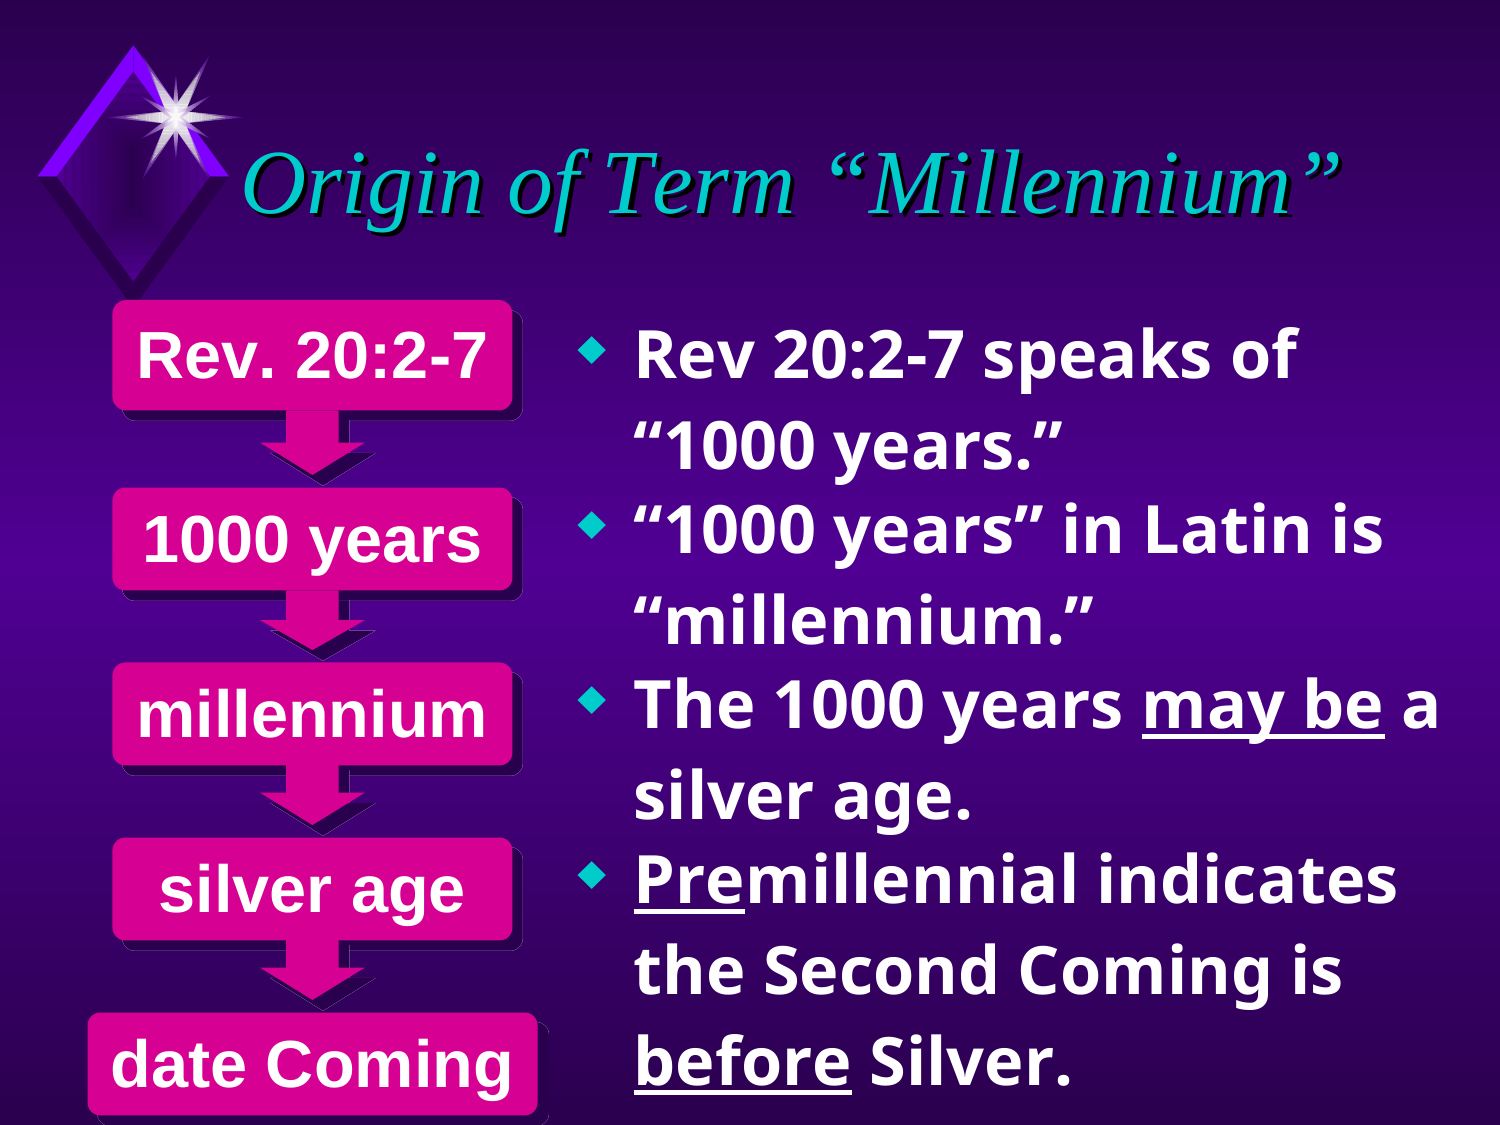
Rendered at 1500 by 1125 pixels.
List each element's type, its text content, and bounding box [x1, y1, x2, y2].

text_box [260, 935, 365, 1000]
text_box millennium [112, 662, 513, 766]
text_box silver age [112, 837, 513, 941]
text_box “1000 years” in Latin is “millennium.” [562, 474, 1463, 649]
text_box [260, 590, 365, 651]
text_box Rev 20:2-7 speaks of “1000 years.” [562, 299, 1463, 474]
text_box [260, 410, 365, 475]
text_box date Coming [87, 1012, 538, 1116]
title Origin of Term “Millennium” [224, 78, 1388, 288]
text_box Rev. 20:2-7 [112, 299, 513, 411]
text_box 1000 years [112, 487, 513, 591]
text_box Premillennial indicates the Second Coming is before Silver. [562, 825, 1463, 1125]
text_box [260, 760, 365, 826]
text_box The 1000 years may be a silver age. [562, 649, 1463, 825]
